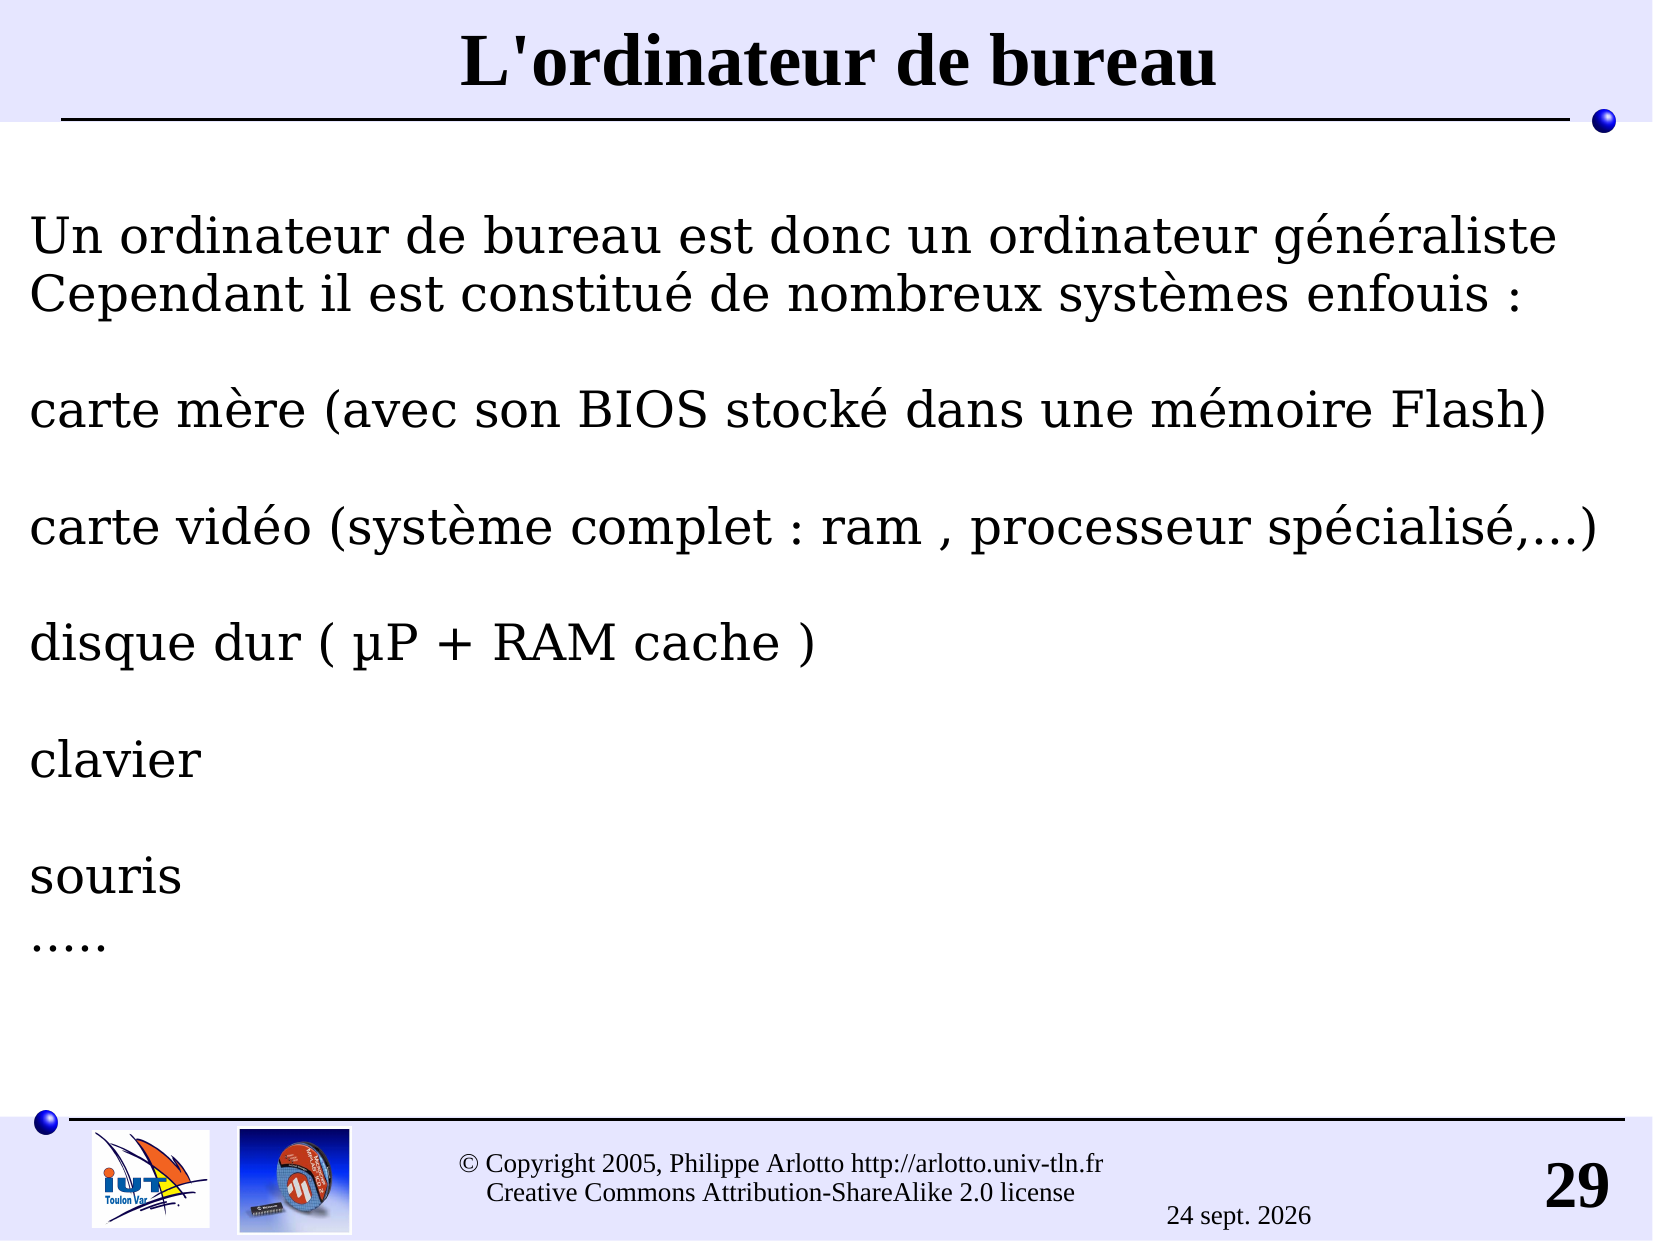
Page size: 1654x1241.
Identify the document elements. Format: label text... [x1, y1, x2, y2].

picture [237, 1126, 352, 1235]
title L'ordinateur de bureau [95, 14, 1585, 107]
text_box Un ordinateur de bureau est donc un ordinateur généraliste Cependant il est constitué de nombreux systèmes enfouis : carte mère (avec son BIOS stocké dans une mémoire Flash) carte vidéo (système complet : ram , processeur spécialisé,...) disque dur ( µP + RAM cache ) clavier souris ..... [29, 206, 1600, 1022]
